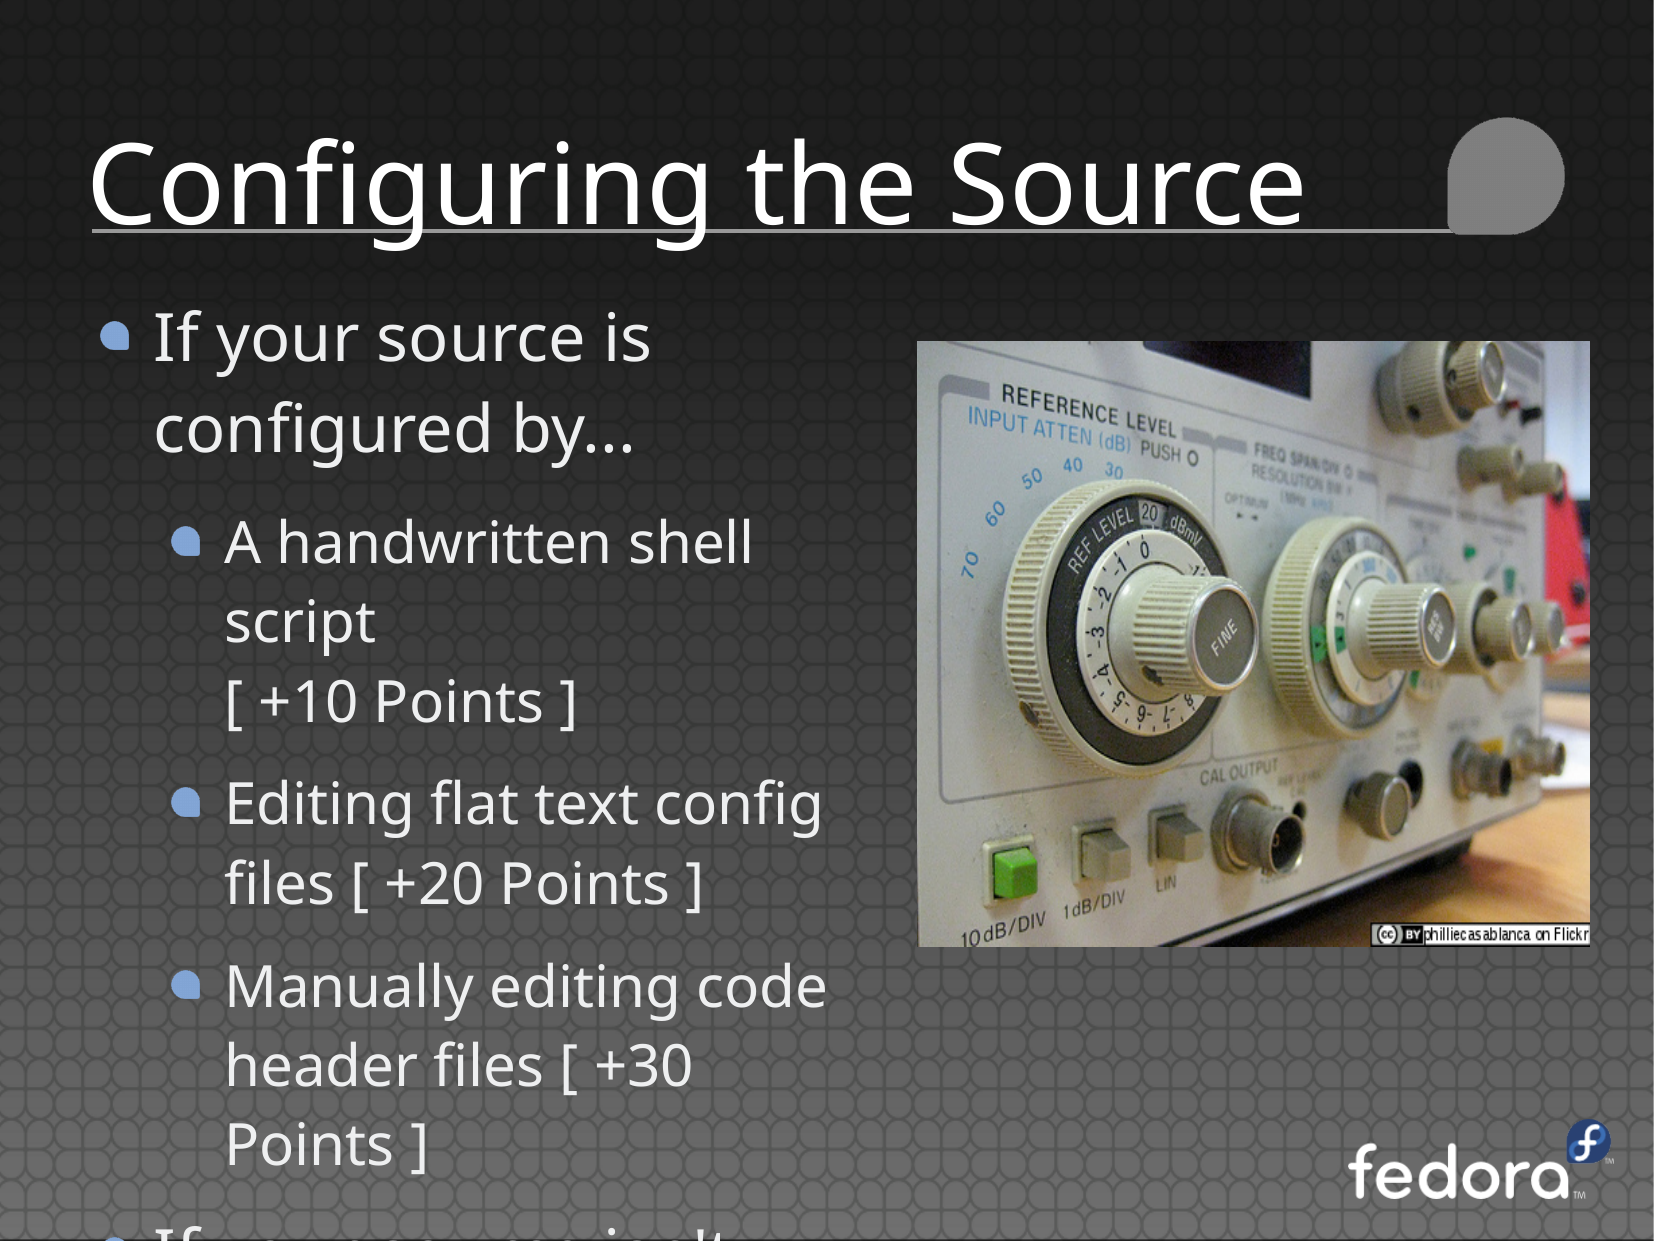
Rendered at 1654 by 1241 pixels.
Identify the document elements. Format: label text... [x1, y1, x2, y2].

title Configuring the Source [86, 112, 1576, 249]
picture [0, 0, 1654, 1241]
list If your source is configured by... A handwritten shell script [ +10 Points ] Editing flat text config files [ +20 Points ] Manually editing code header files [ +30 Points ] If your source isn't configurable... [ +50 Points ] [82, 290, 900, 1186]
